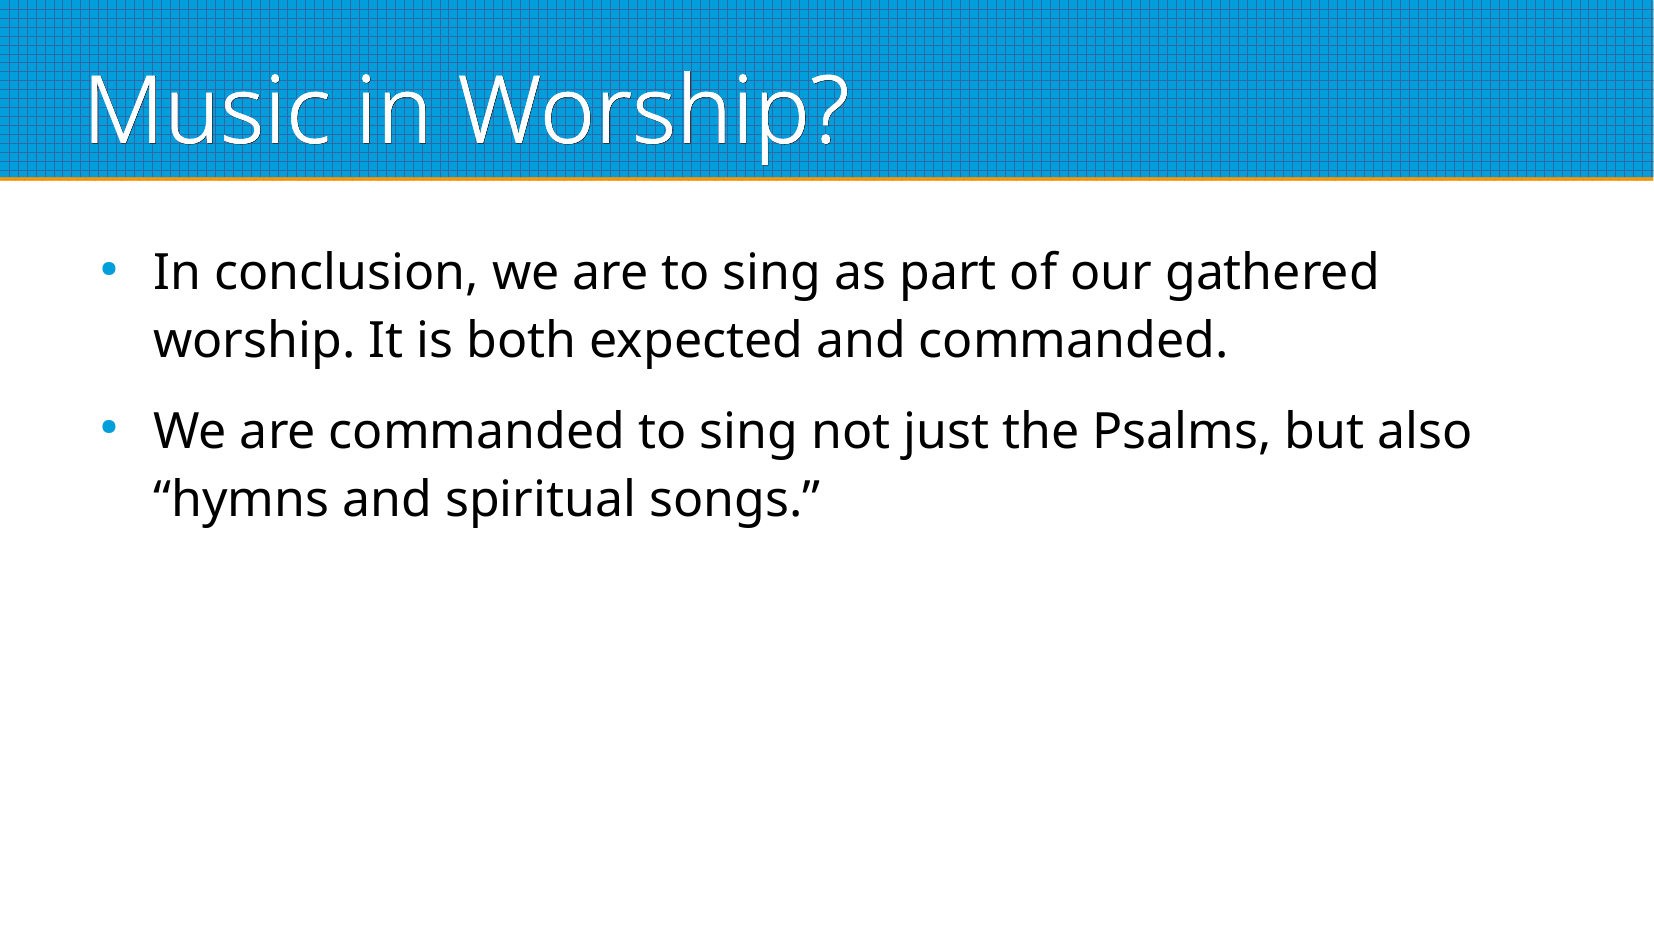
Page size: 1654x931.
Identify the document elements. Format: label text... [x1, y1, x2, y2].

title Music in Worship? [82, 14, 1571, 171]
list In conclusion, we are to sing as part of our gathered worship. It is both expected and commanded. We are commanded to sing not just the Psalms, but also “hymns and spiritual songs.” [82, 236, 1563, 901]
